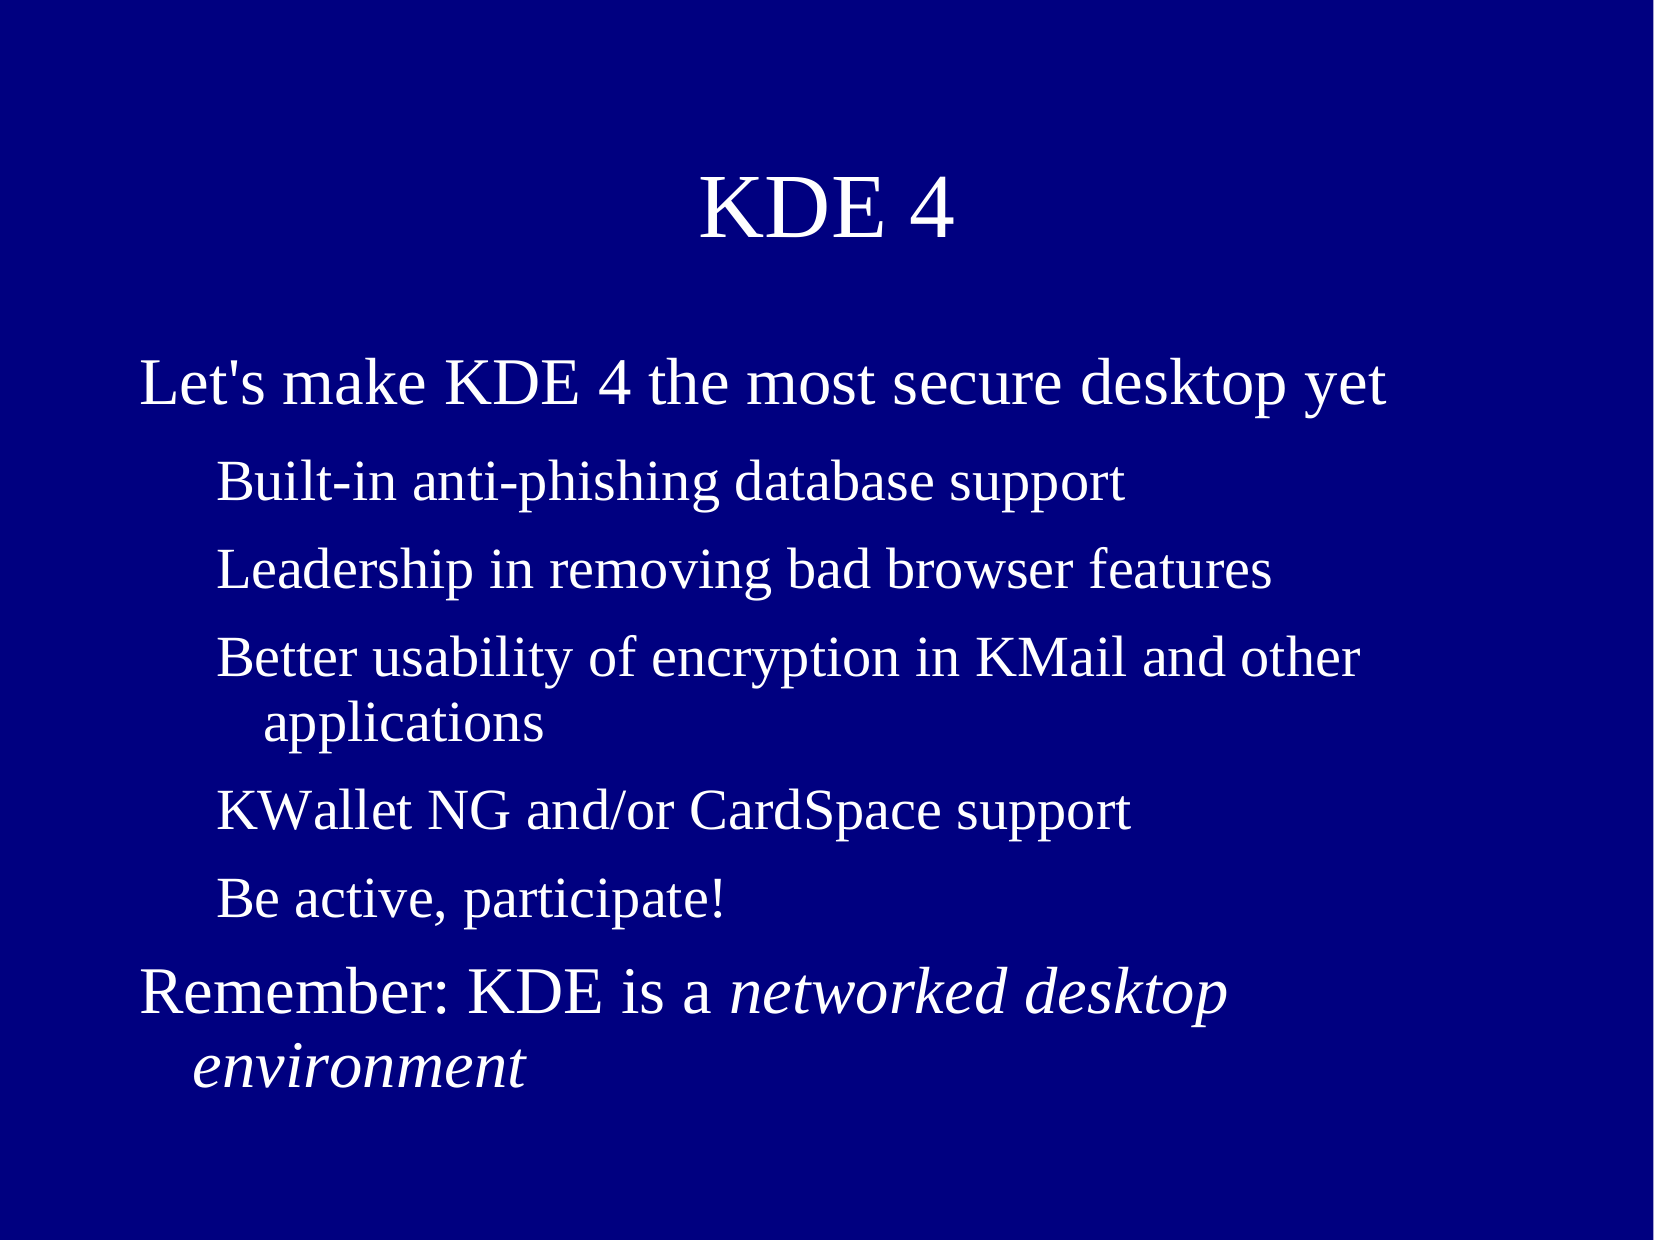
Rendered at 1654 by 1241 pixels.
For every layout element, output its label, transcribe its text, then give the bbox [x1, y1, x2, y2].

list Let's make KDE 4 the most secure desktop yet Built-in anti-phishing database support Leadership in removing bad browser features Better usability of encryption in KMail and other applications KWallet NG and/or CardSpace support Be active, participate! Remember: KDE is a networked desktop environment [121, 344, 1534, 1127]
title KDE 4 [121, 102, 1534, 311]
